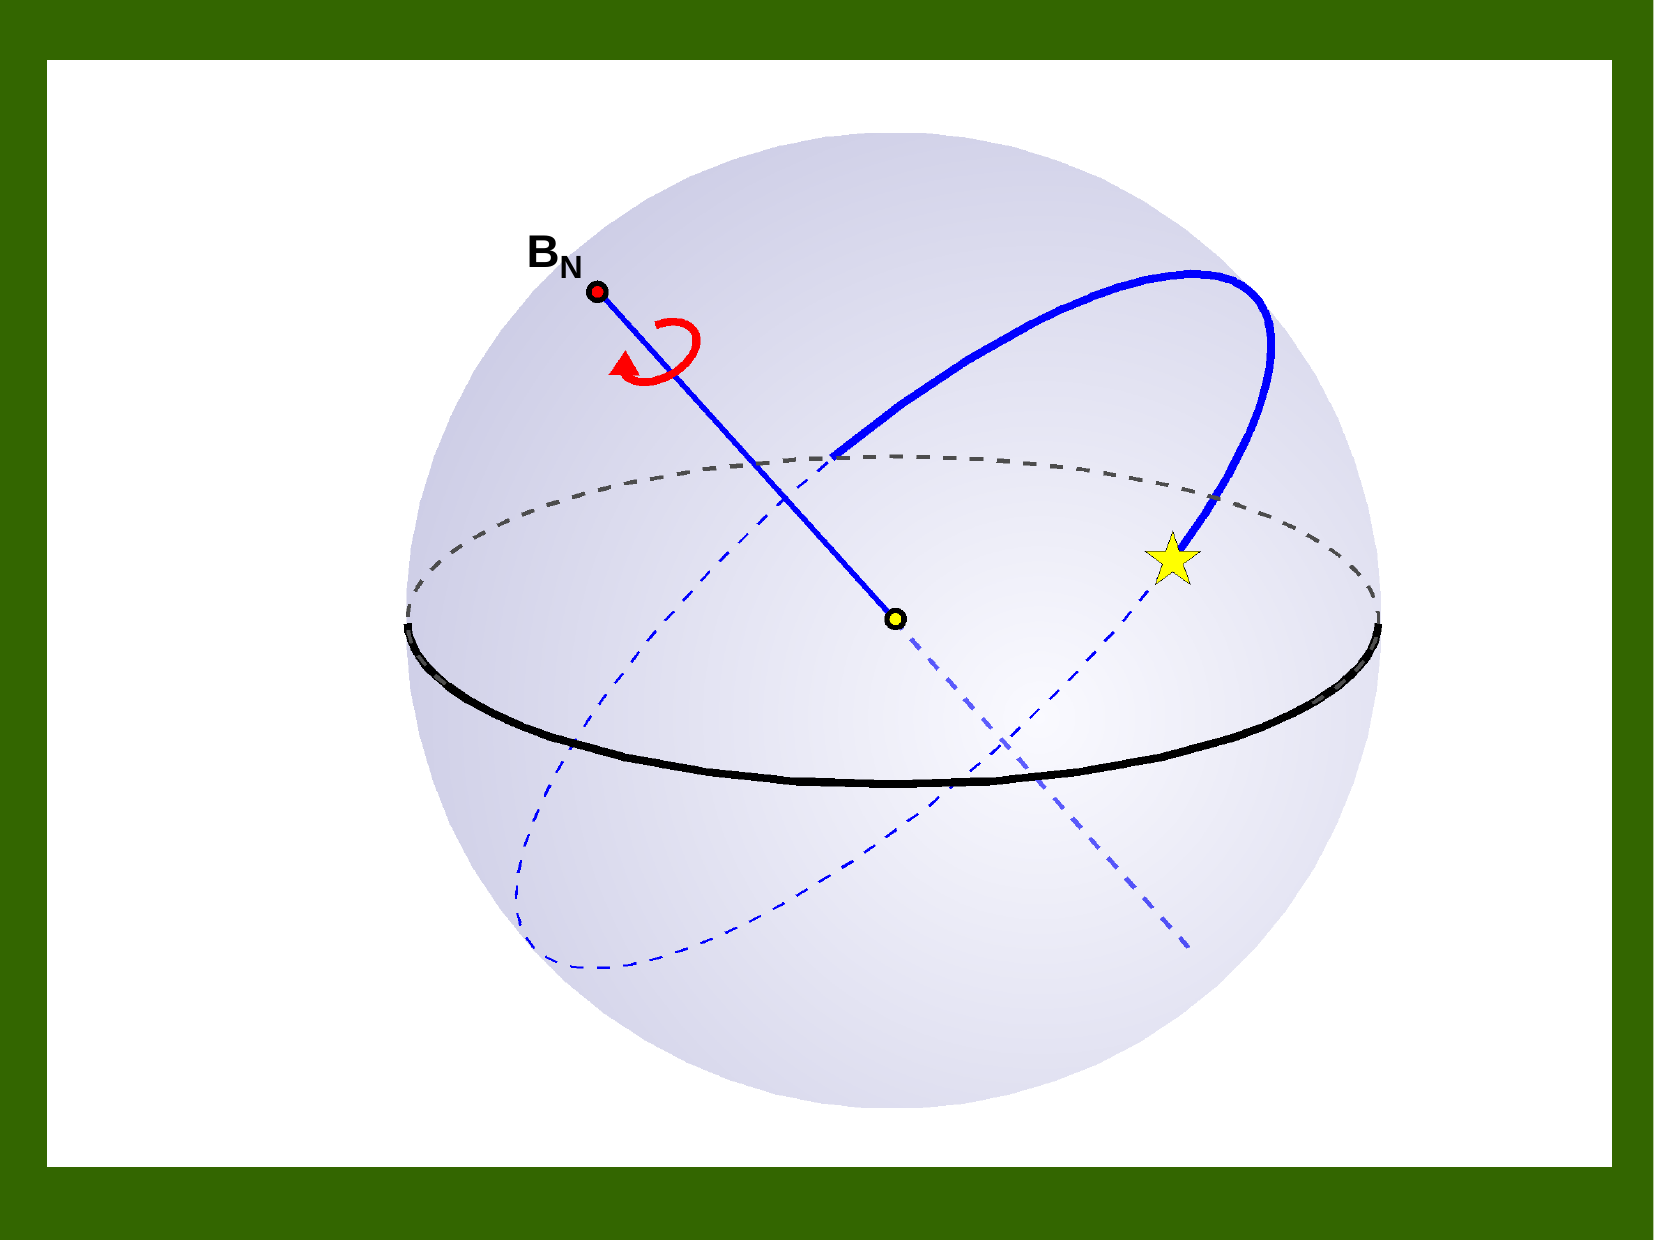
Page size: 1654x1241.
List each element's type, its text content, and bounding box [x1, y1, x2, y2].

picture [47, 60, 1612, 1168]
text_box BN [511, 218, 598, 293]
